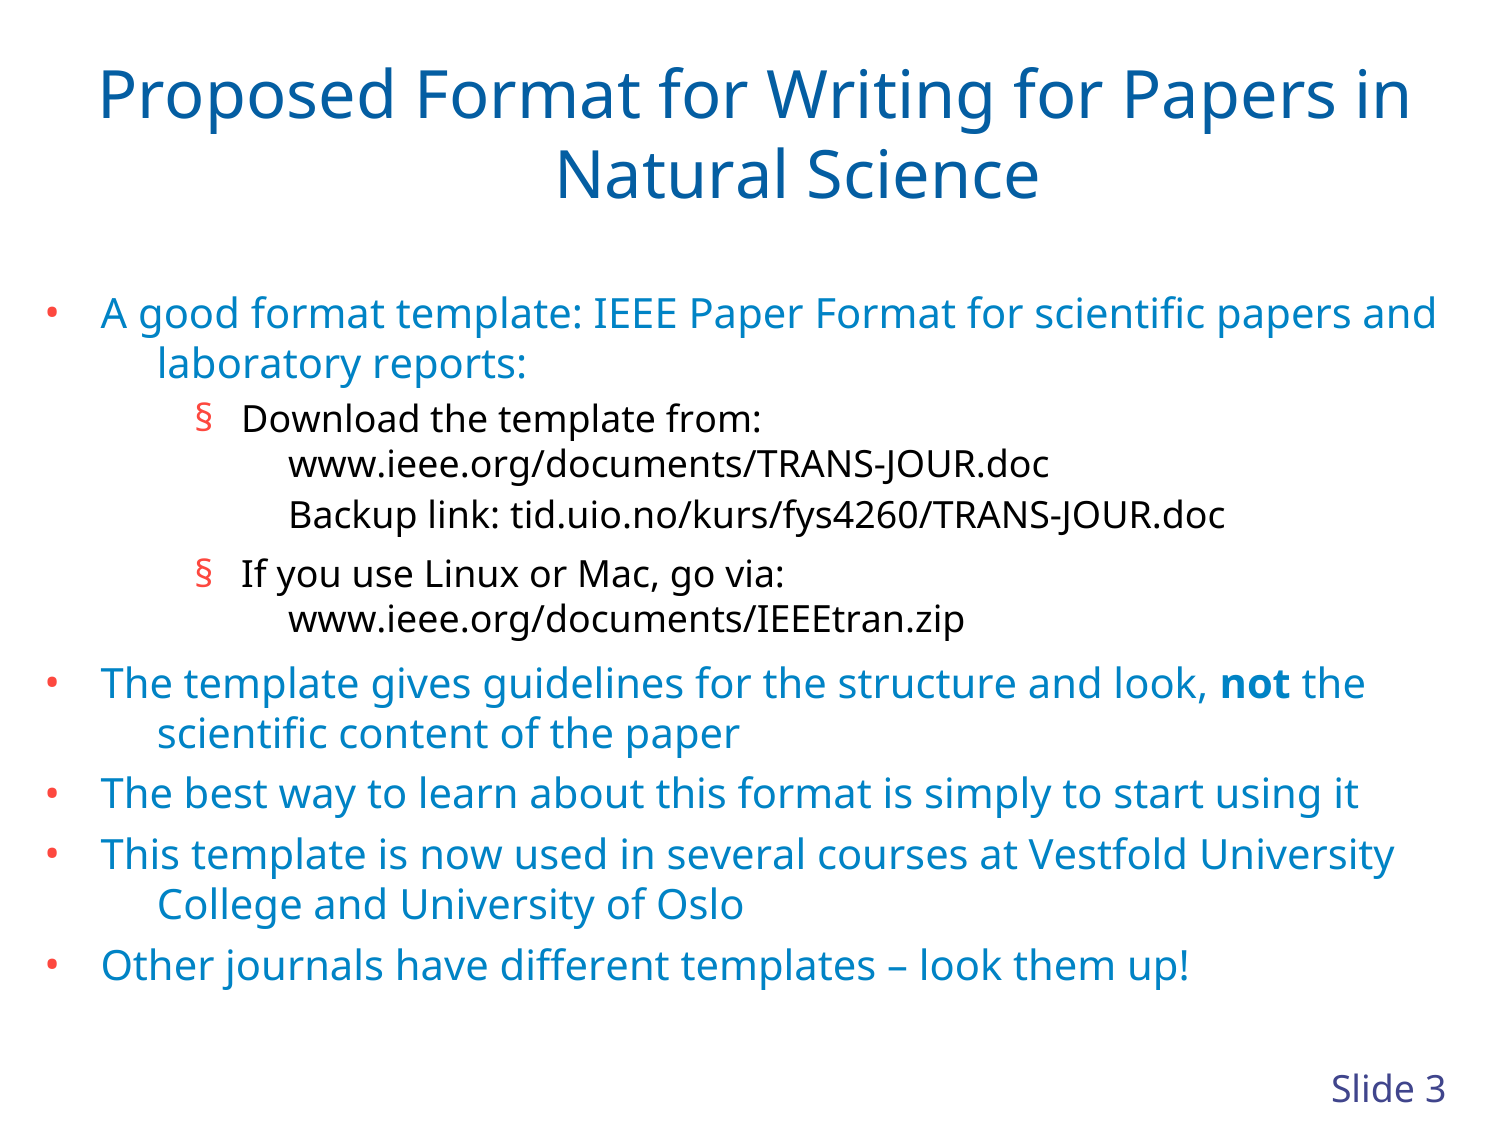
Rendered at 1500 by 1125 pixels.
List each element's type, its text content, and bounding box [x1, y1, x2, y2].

title Proposed Format for Writing for Papers in Natural Science [53, 11, 1459, 220]
list A good format template: IEEE Paper Format for scientific papers and laboratory reports: Download the template from: www.ieee.org/documents/TRANS-JOUR.doc Backup link: tid.uio.no/kurs/fys4260/TRANS-JOUR.doc If you use Linux or Mac, go via: www.ieee.org/documents/IEEEtran.zip The template gives guidelines for the structure and look, not the scientific content of the paper The best way to learn about this format is simply to start using it This template is now used in several courses at Vestfold University College and University of Oslo Other journals have different templates – look them up! [29, 278, 1459, 1035]
